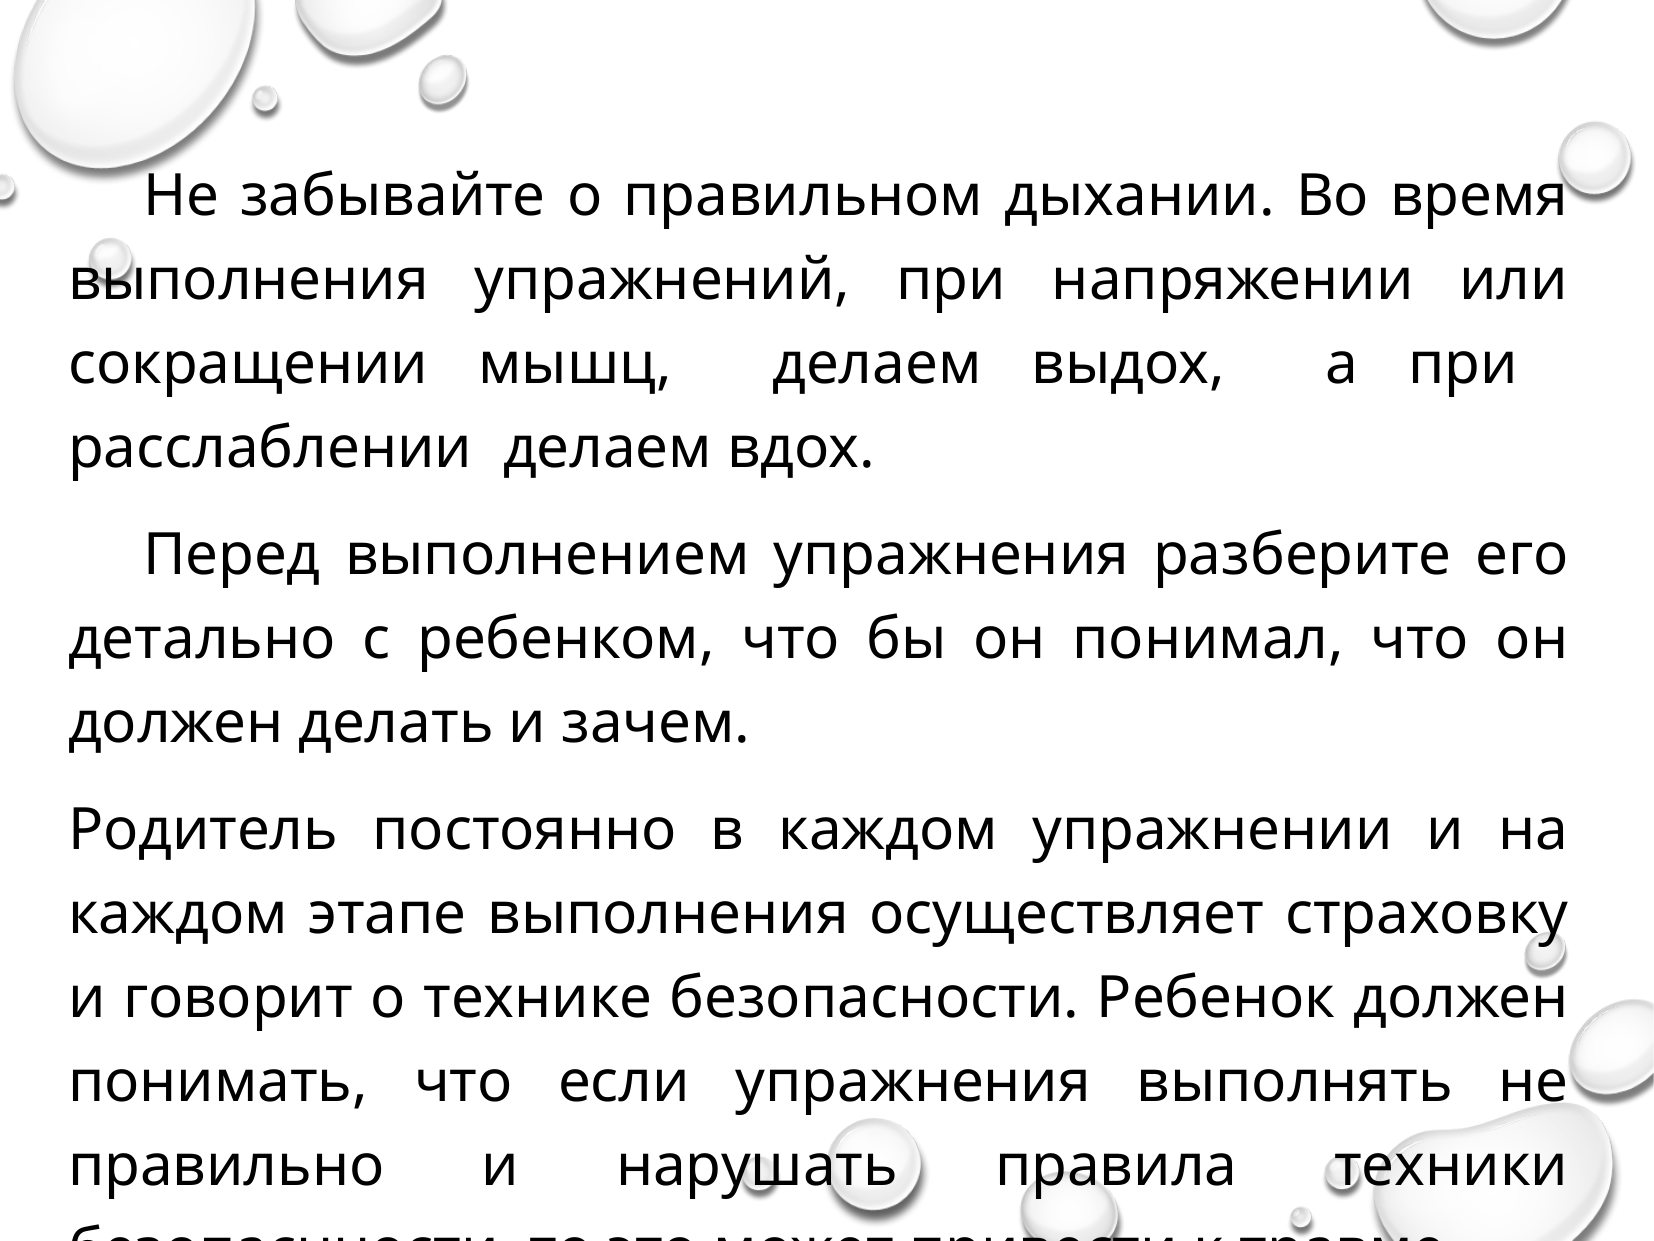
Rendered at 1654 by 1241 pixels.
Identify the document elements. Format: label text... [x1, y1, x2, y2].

subtitle Не забывайте о правильном дыхании. Во время выполнения упражнений, при напряжении или сокращении мышц, делаем выдох, а при расслаблении делаем вдох. Перед выполнением упражнения разберите его детально с ребенком, что бы он понимал, что он должен делать и зачем. Родитель постоянно в каждом упражнении и на каждом этапе выполнения осуществляет страховку и говорит о технике безопасности. Ребенок должен понимать, что если упражнения выполнять не правильно и нарушать правила техники безопаснности, то это может привести к травме. [47, 135, 1608, 1231]
